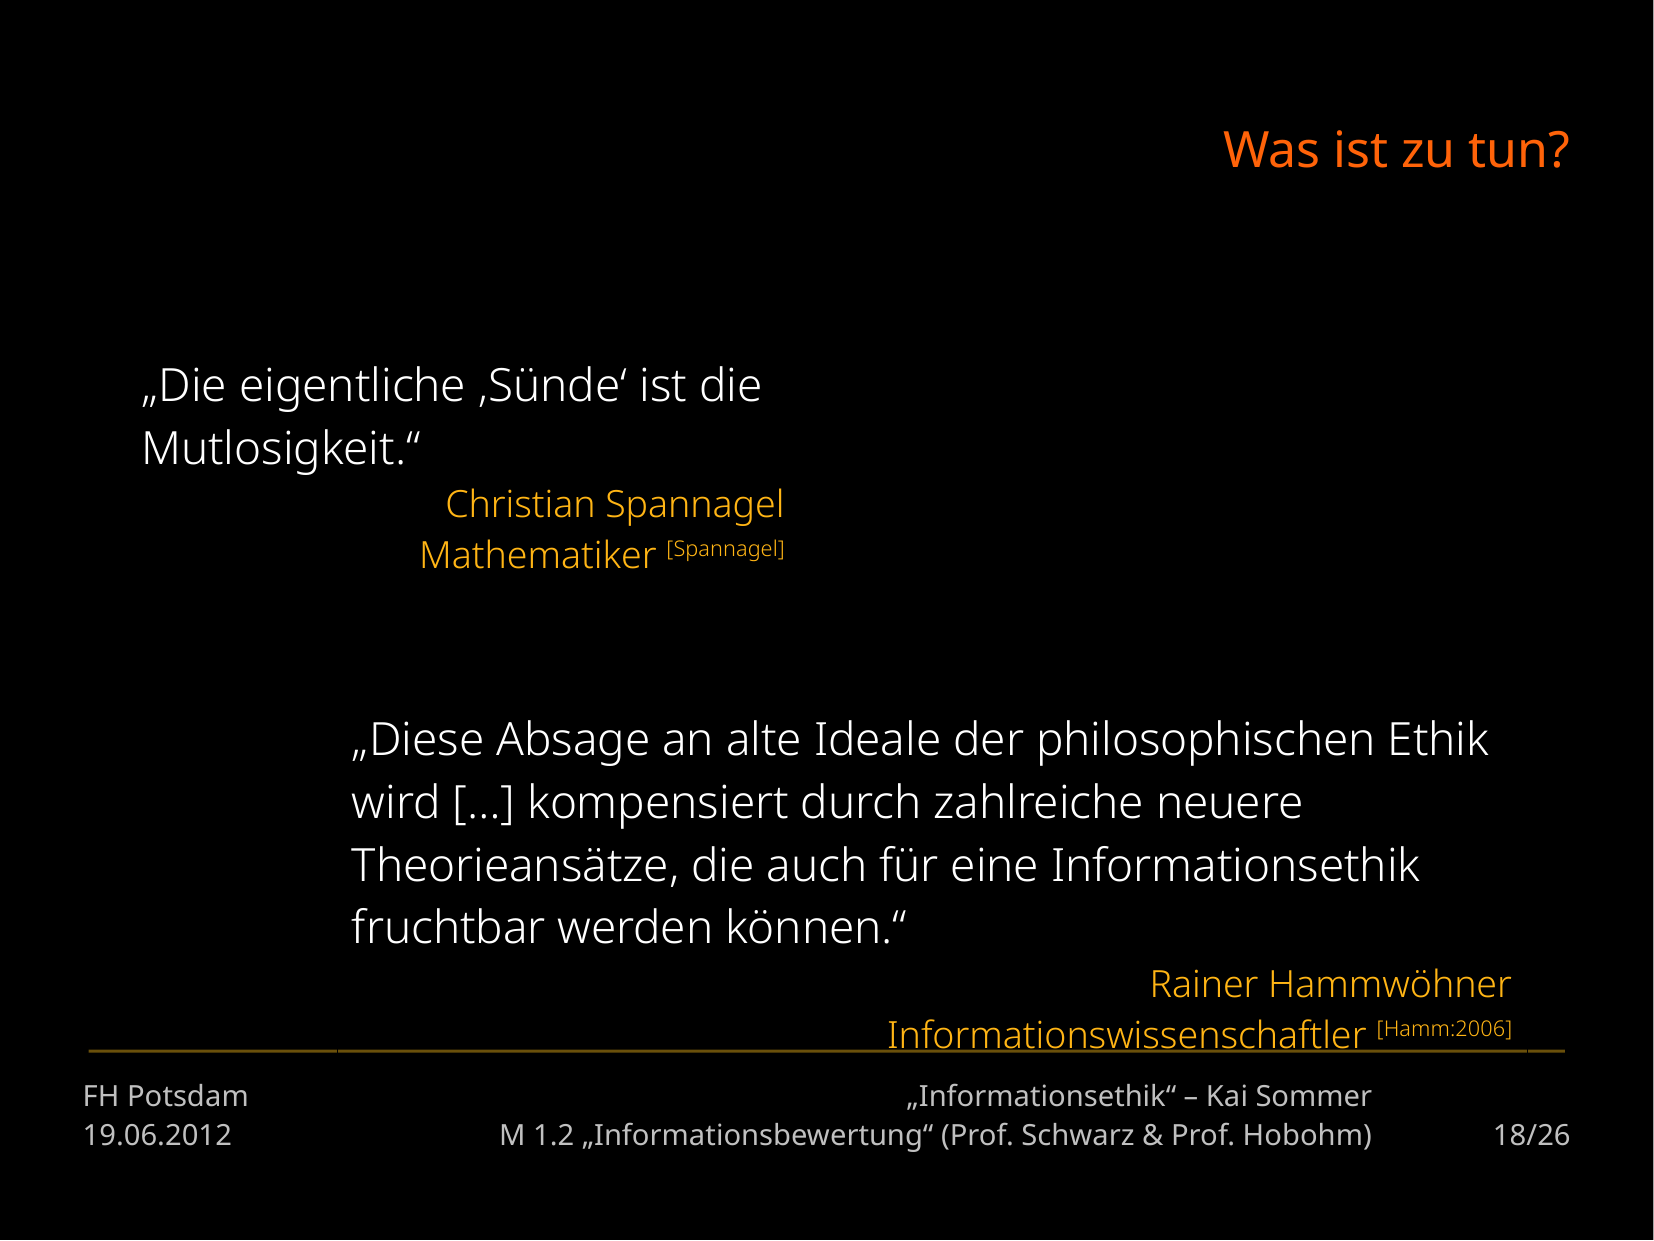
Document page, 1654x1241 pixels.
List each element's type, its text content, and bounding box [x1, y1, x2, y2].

text_box „Die eigentliche ‚Sünde‘ ist die Mutlosigkeit.“ Christian Spannagel Mathematiker [Spannagel] [126, 345, 800, 653]
title Was ist zu tun? [82, 88, 1571, 207]
text_box „Diese Absage an alte Ideale der philosophischen Ethik wird […] kompensiert durch zahlreiche neuere Theorieansätze, die auch für eine Informationsethik fruchtbar werden können.“ Rainer Hammwöhner Informationswissenschaftler [Hamm:2006] [337, 699, 1528, 1006]
